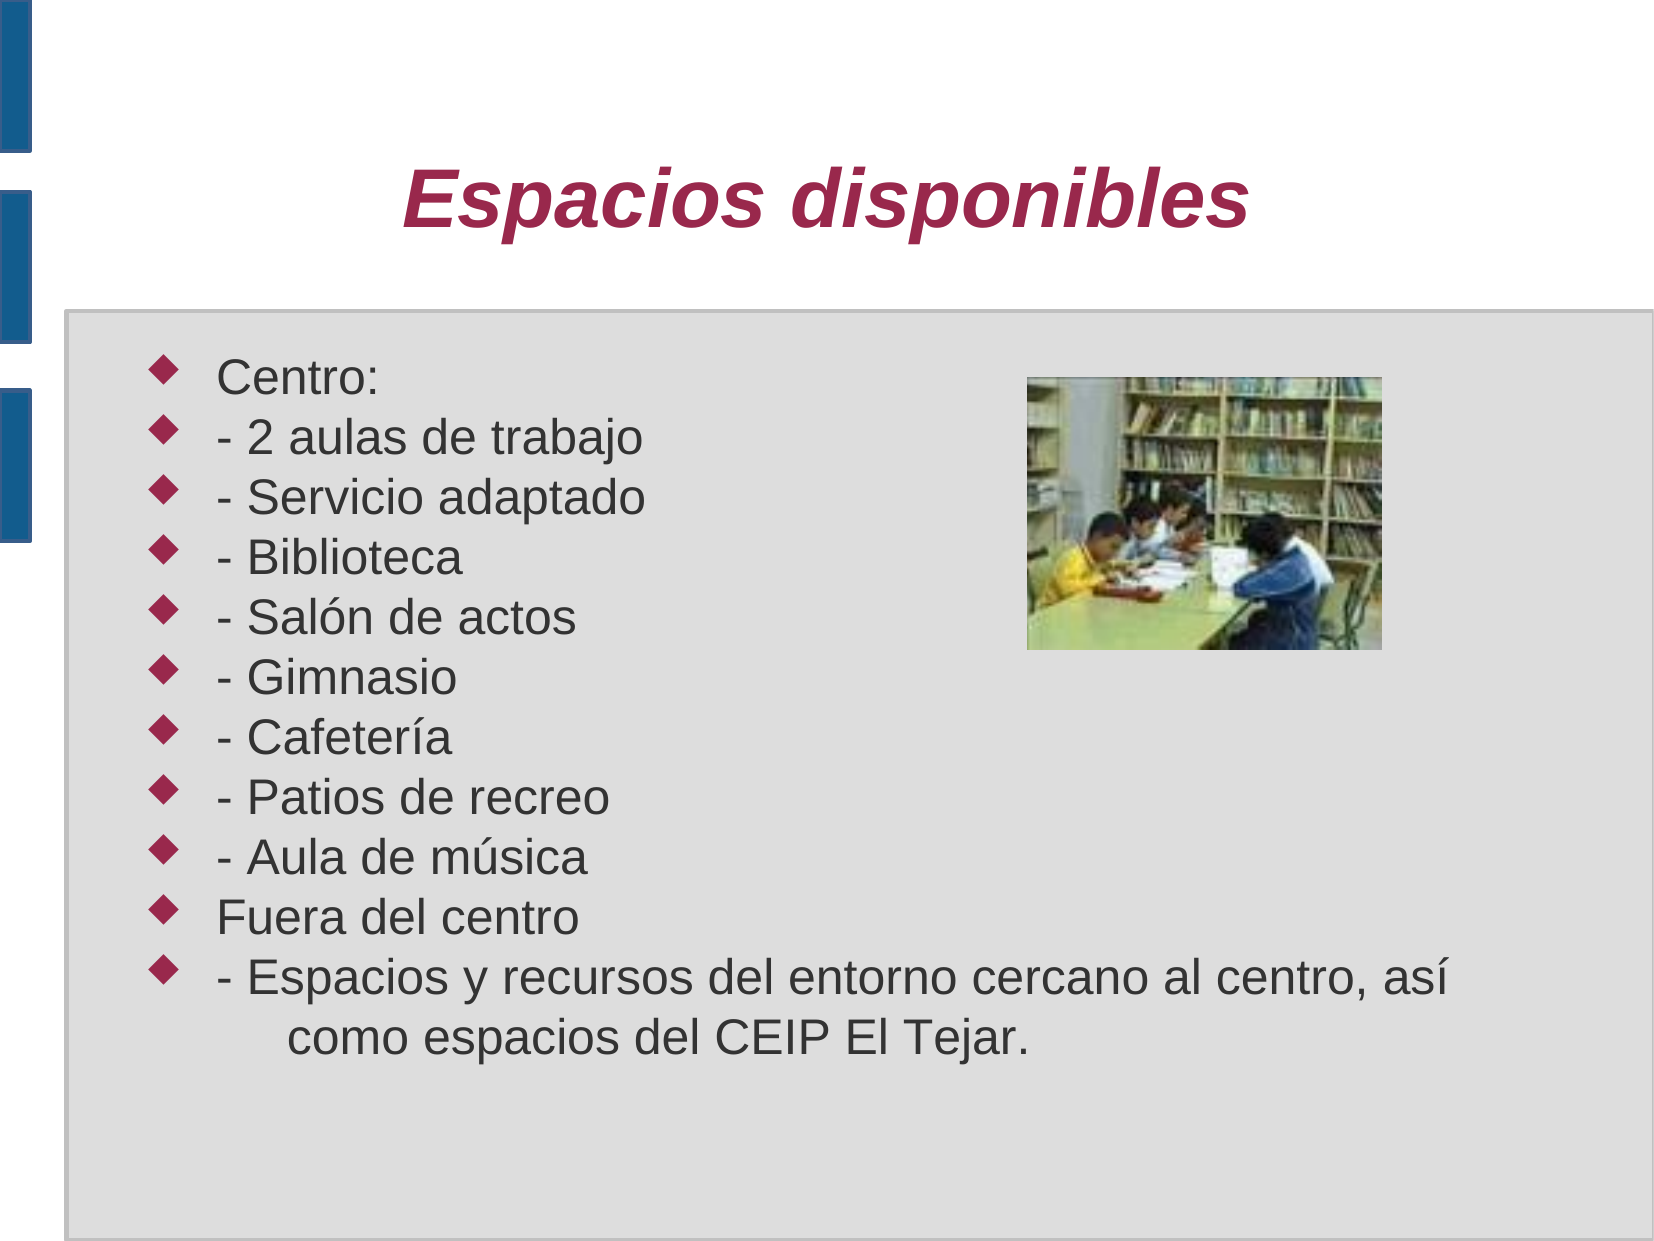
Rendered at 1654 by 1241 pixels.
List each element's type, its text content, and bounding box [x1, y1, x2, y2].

list Centro: - 2 aulas de trabajo - Servicio adaptado - Biblioteca - Salón de actos - Gimnasio - Cafetería - Patios de recreo - Aula de música Fuera del centro - Espacios y recursos del entorno cercano al centro, así como espacios del CEIP El Tejar. [121, 344, 1534, 1241]
picture [1027, 377, 1382, 650]
title Espacios disponibles [121, 91, 1534, 299]
